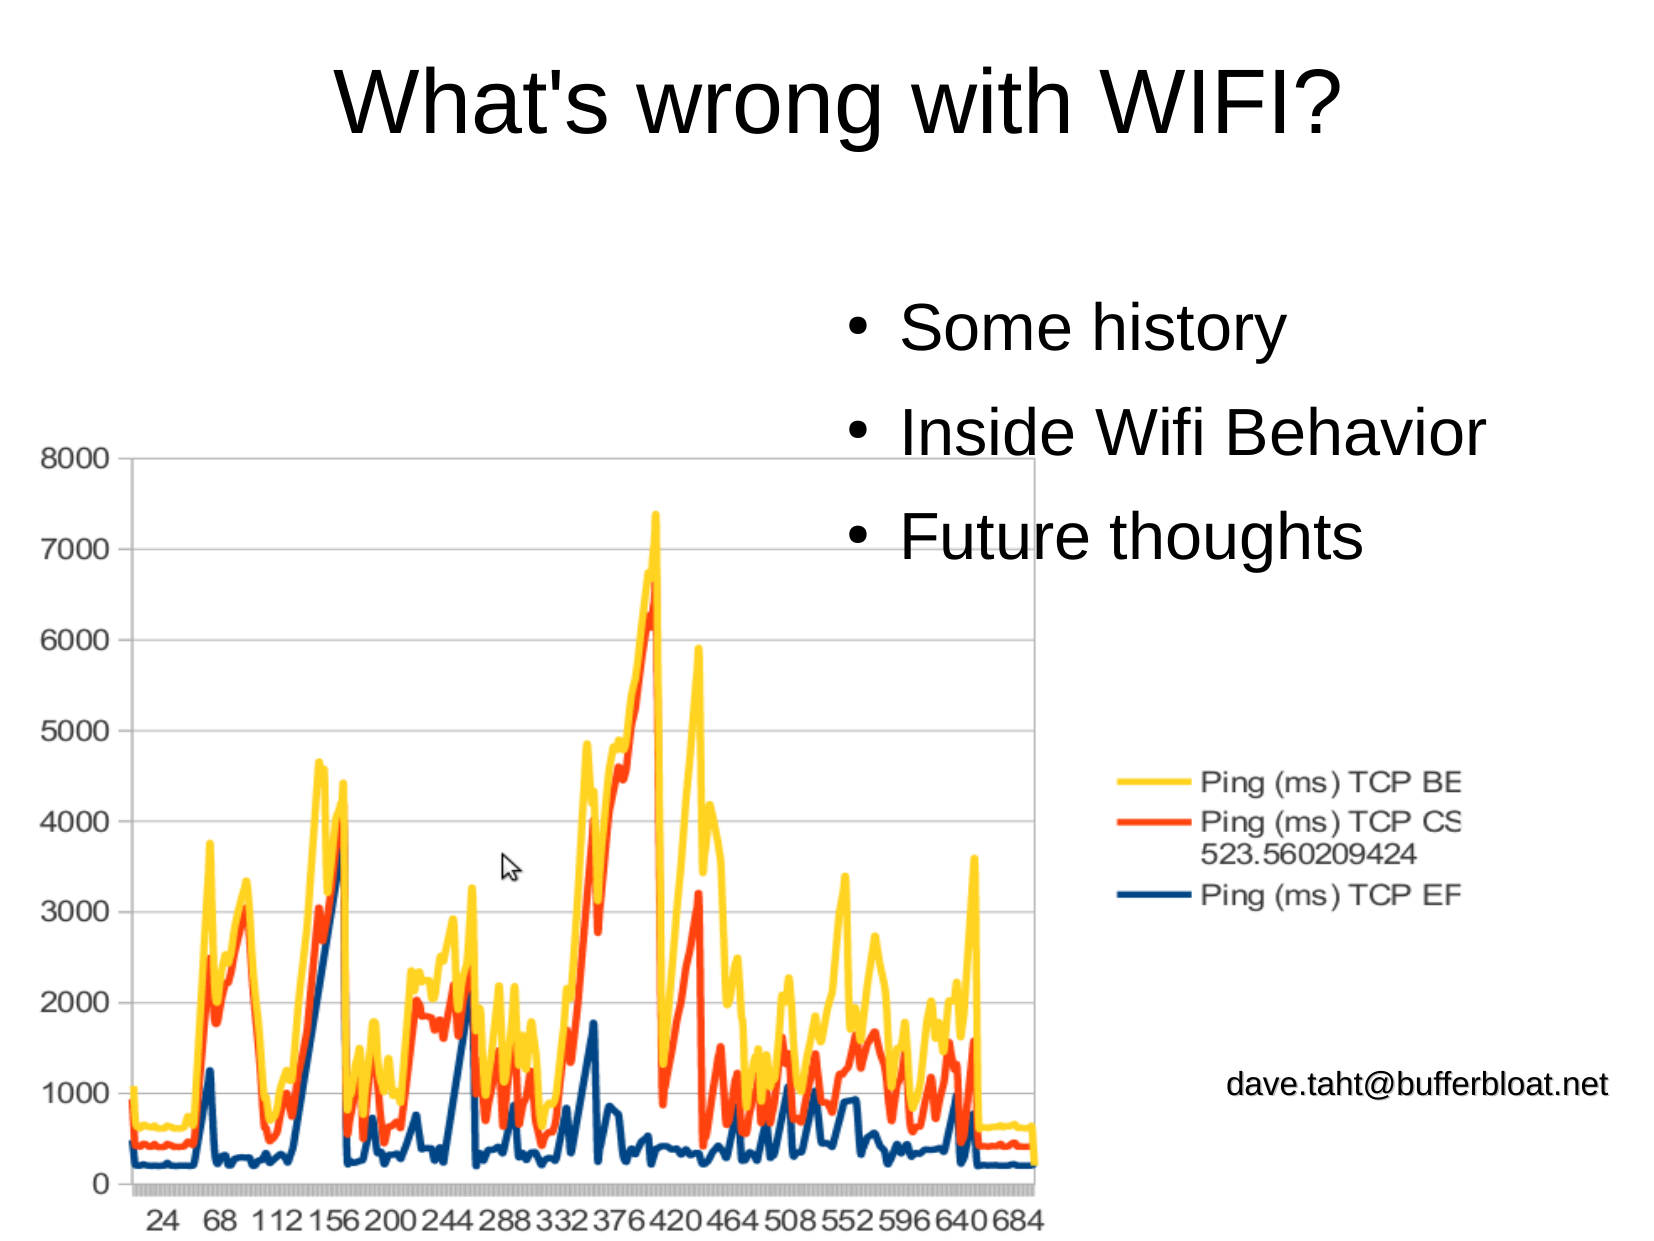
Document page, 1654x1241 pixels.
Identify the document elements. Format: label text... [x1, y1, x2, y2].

title dave.taht@bufferbloat.net [1200, 1065, 1636, 1241]
picture [30, 423, 1501, 1241]
list Some history Inside Wifi Behavior Future thoughts [828, 290, 1539, 1010]
title What's wrong with WIFI? [82, 49, 1571, 257]
